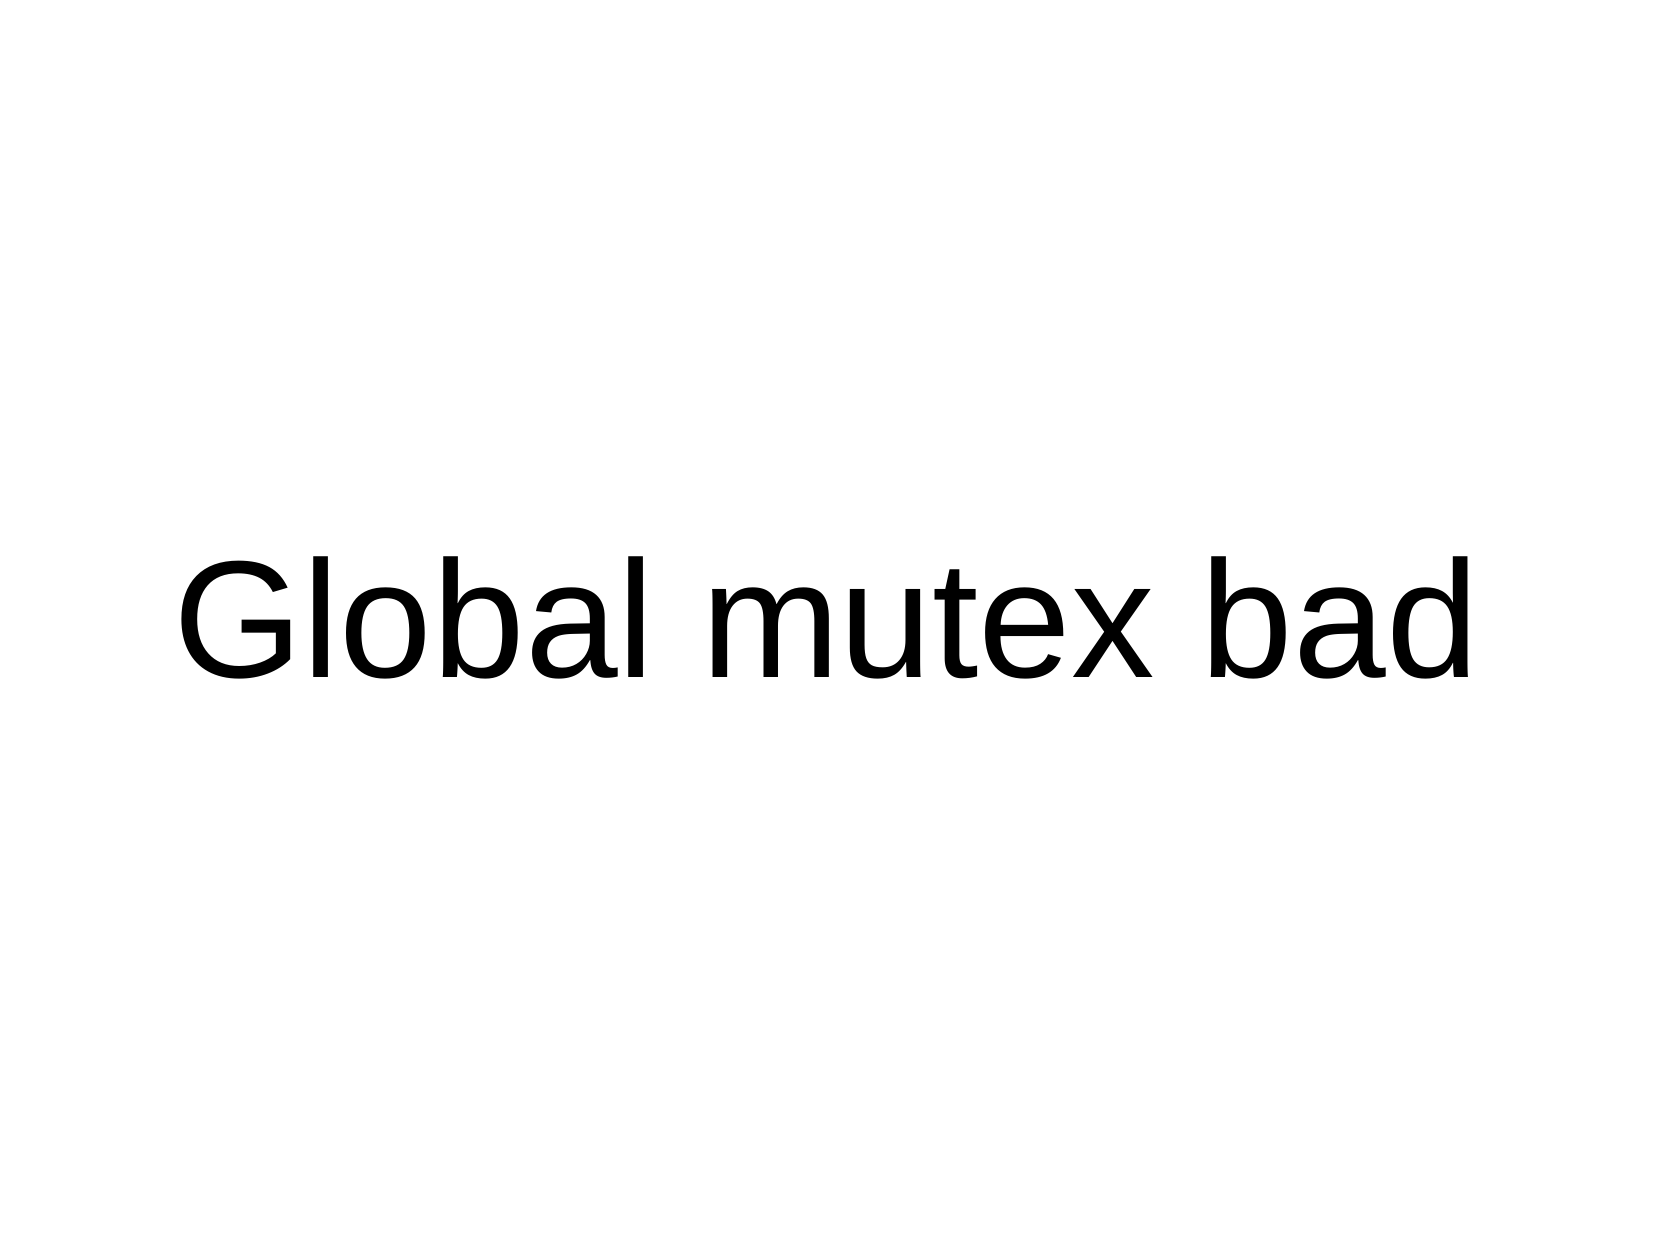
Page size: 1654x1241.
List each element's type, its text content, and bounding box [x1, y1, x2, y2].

title Global mutex bad [0, 516, 1654, 724]
